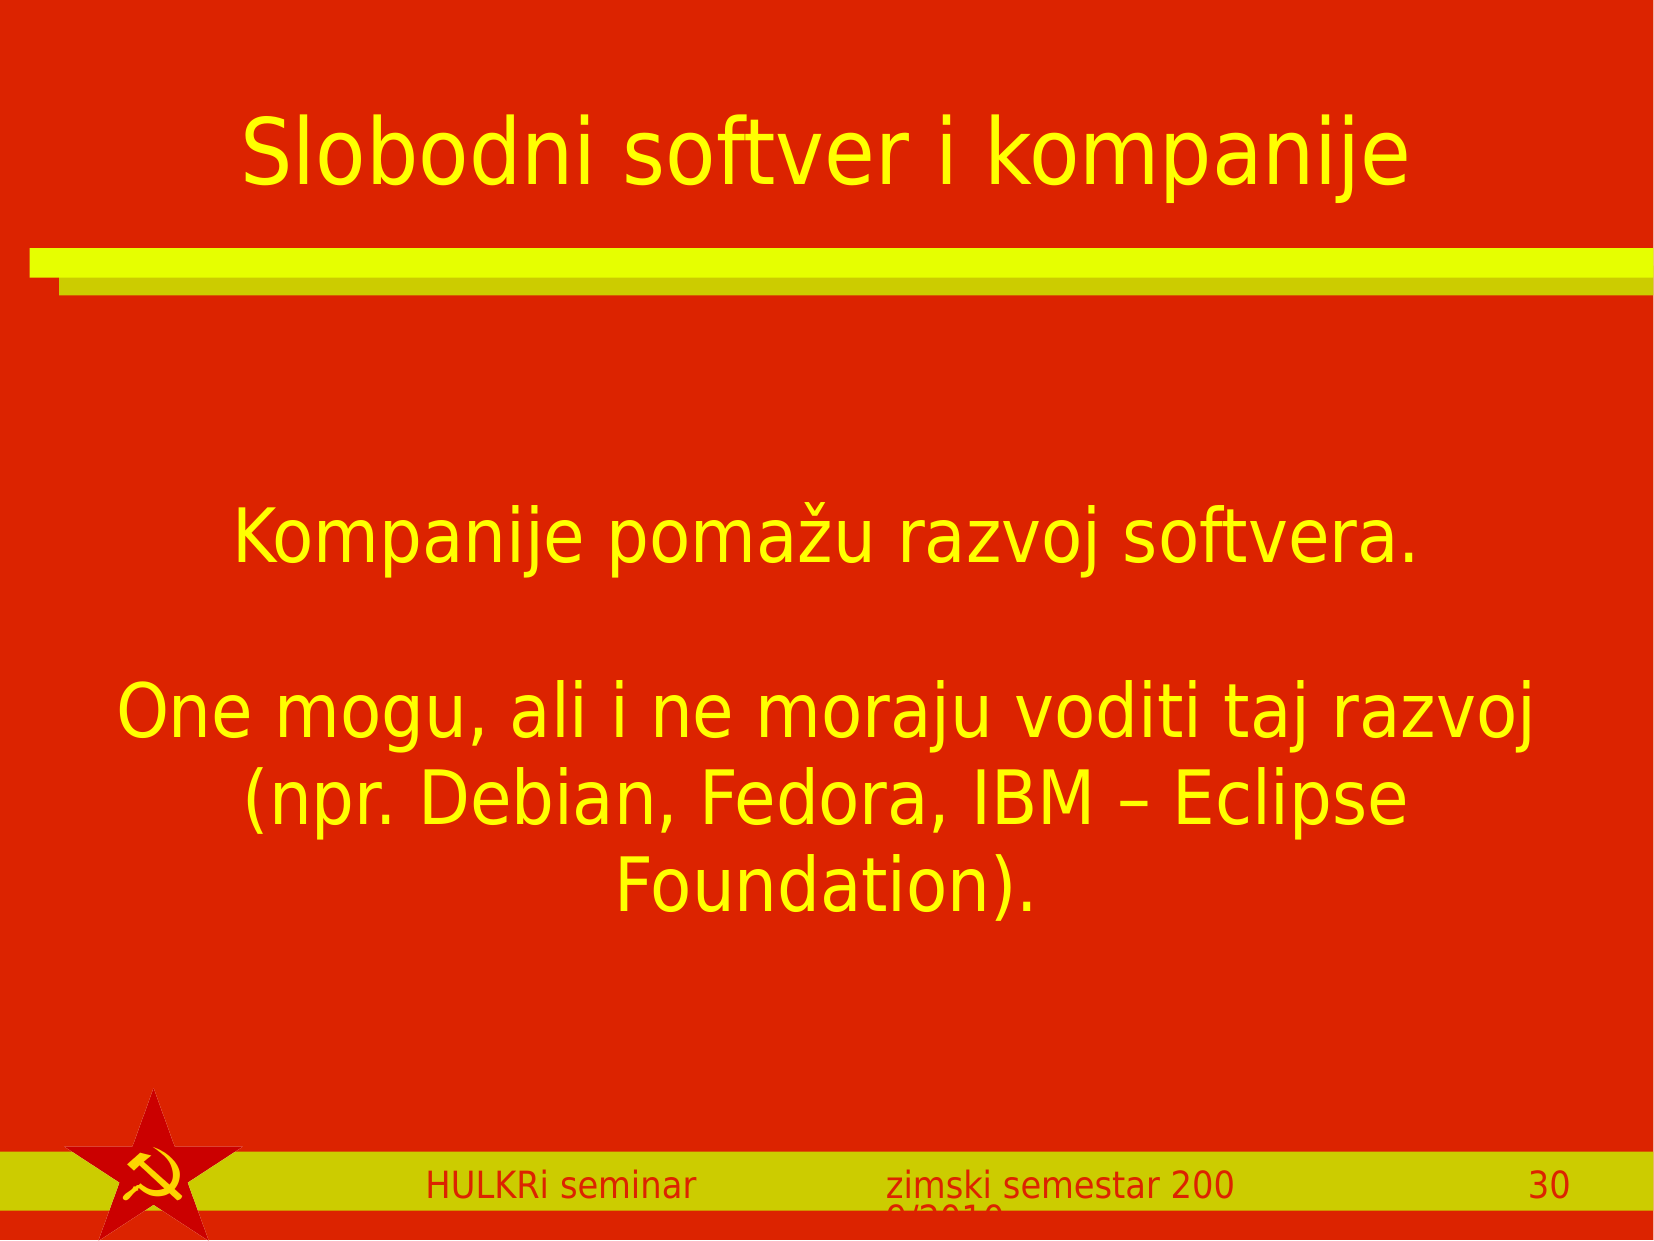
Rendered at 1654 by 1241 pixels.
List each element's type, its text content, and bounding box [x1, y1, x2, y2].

title Slobodni softver i kompanije [82, 56, 1571, 250]
picture [64, 1088, 243, 1241]
subtitle Kompanije pomažu razvoj softvera. One mogu, ali i ne moraju voditi taj razvoj (npr. Debian, Fedora, IBM – Eclipse Foundation). [82, 302, 1571, 1121]
